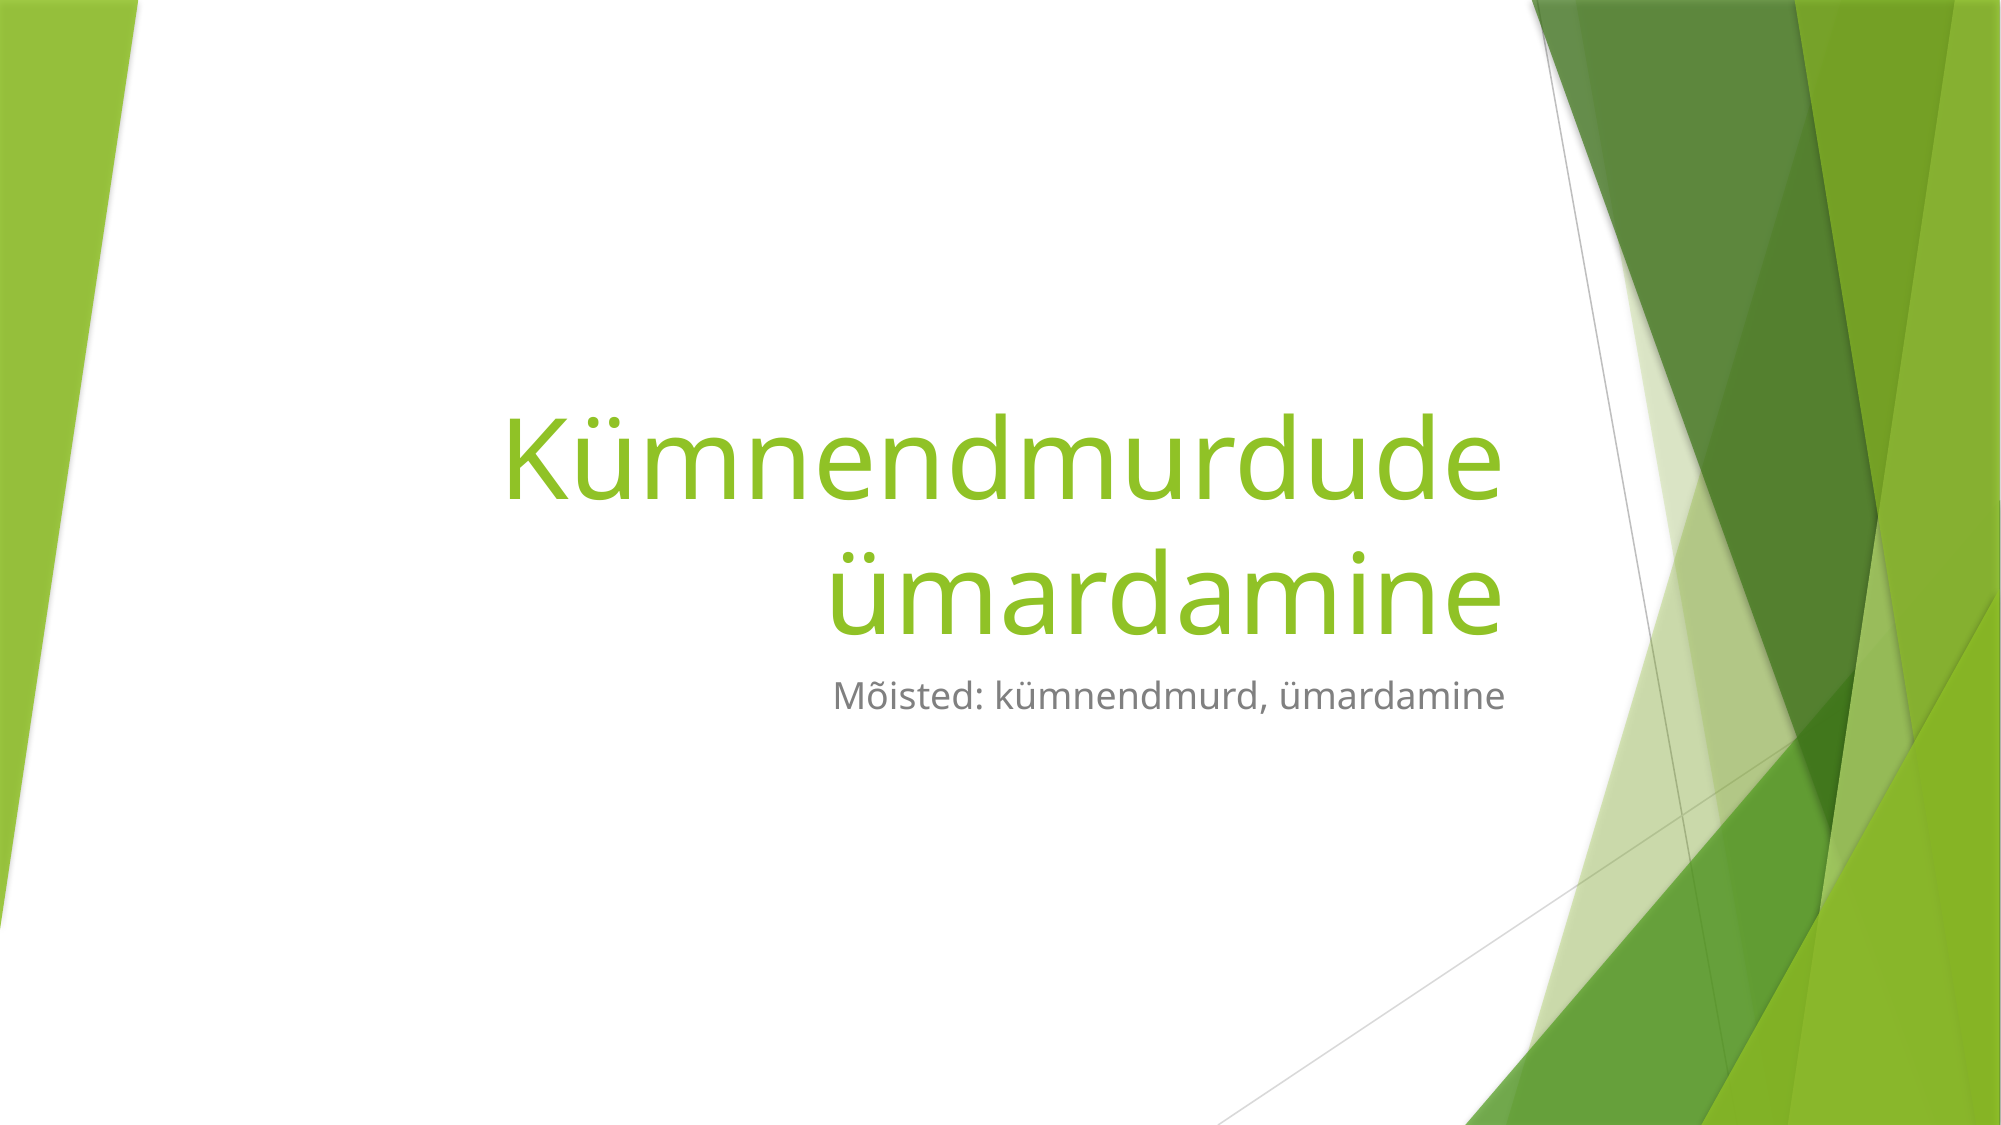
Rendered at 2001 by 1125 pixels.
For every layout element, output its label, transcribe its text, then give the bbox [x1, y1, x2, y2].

title Kümnendmurdude ümardamine [247, 394, 1522, 664]
subtitle Mõisted: kümnendmurd, ümardamine [247, 664, 1522, 845]
